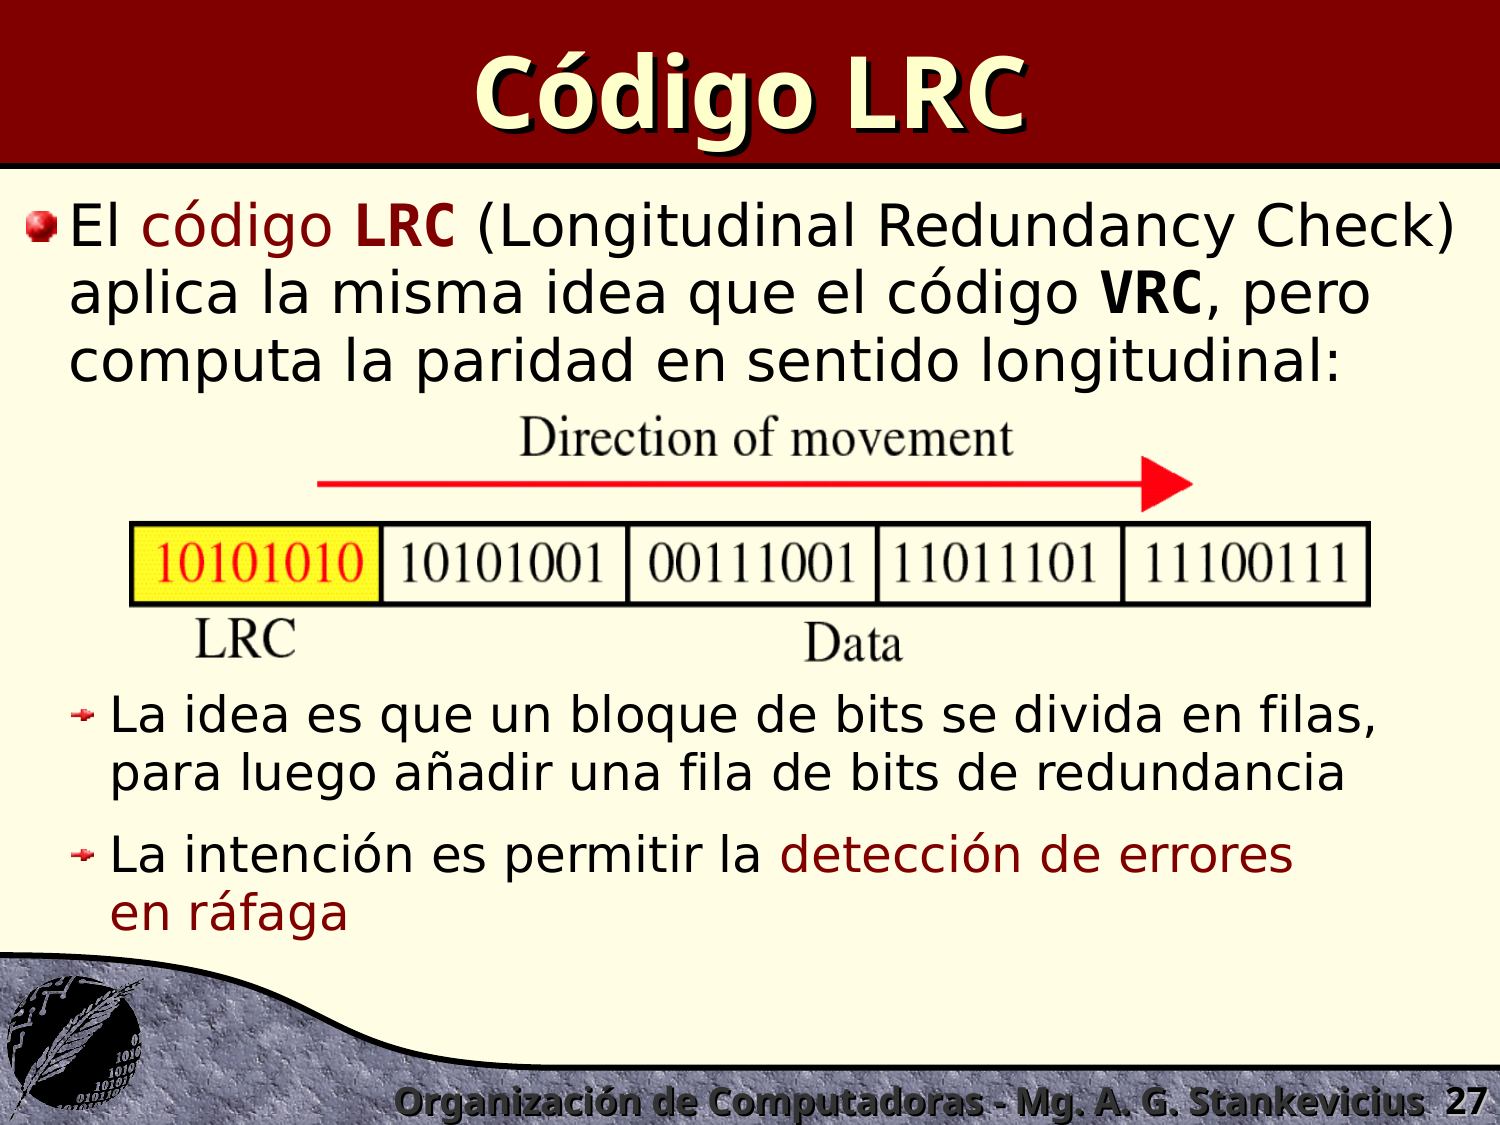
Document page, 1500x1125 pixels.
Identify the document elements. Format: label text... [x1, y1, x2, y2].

picture [448, 1100, 455, 1110]
picture [0, 959, 1500, 1125]
title Código LRC [15, 5, 1485, 160]
picture [1058, 1100, 1065, 1110]
picture [802, 1100, 806, 1110]
list El código LRC (Longitudinal Redundancy Check) aplica la misma idea que el código VRC, pero computa la paridad en sentido longitudinal: La idea es que un bloque de bits se divida en filas, para luego añadir una fila de bits de redundancia La intención es permitir la detección de errores en ráfaga [11, 192, 1486, 946]
picture [129, 402, 1371, 676]
